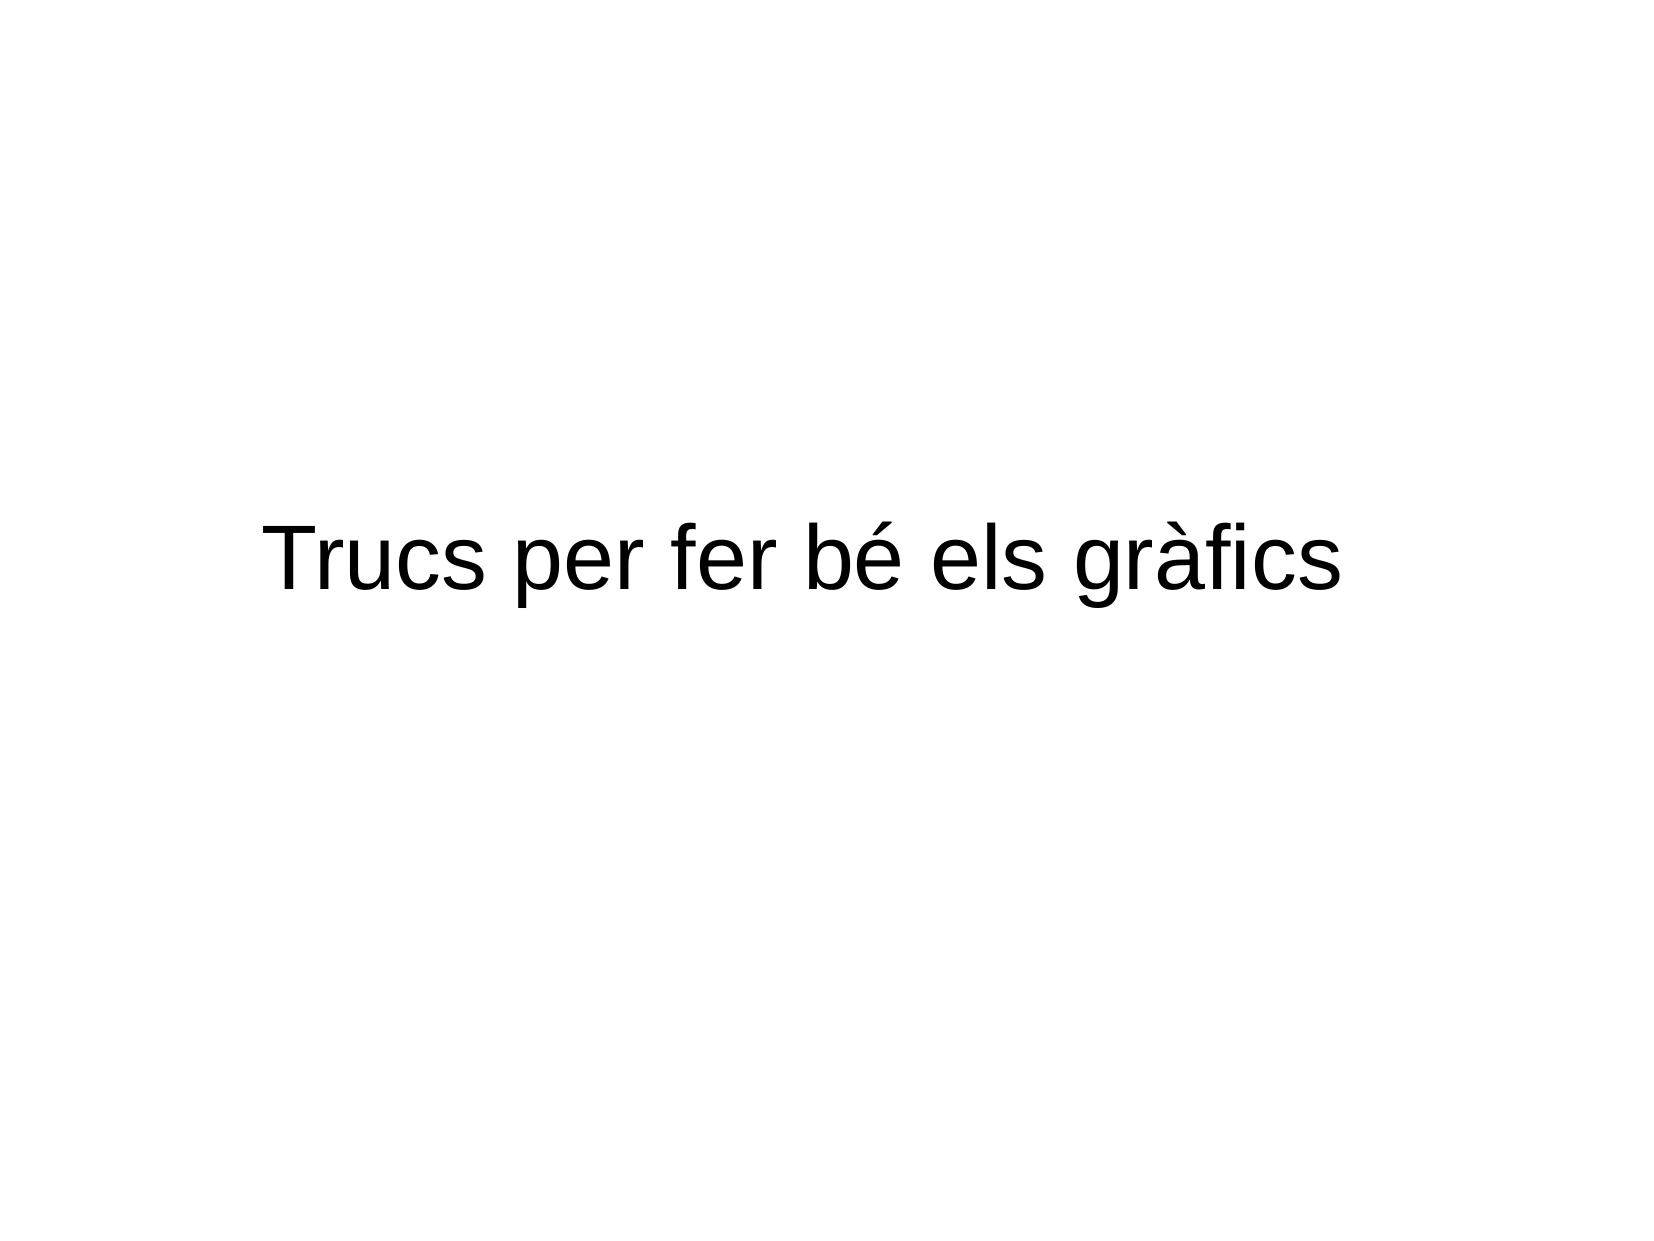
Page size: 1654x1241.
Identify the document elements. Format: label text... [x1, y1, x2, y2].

title Trucs per fer bé els gràfics [59, 454, 1548, 662]
